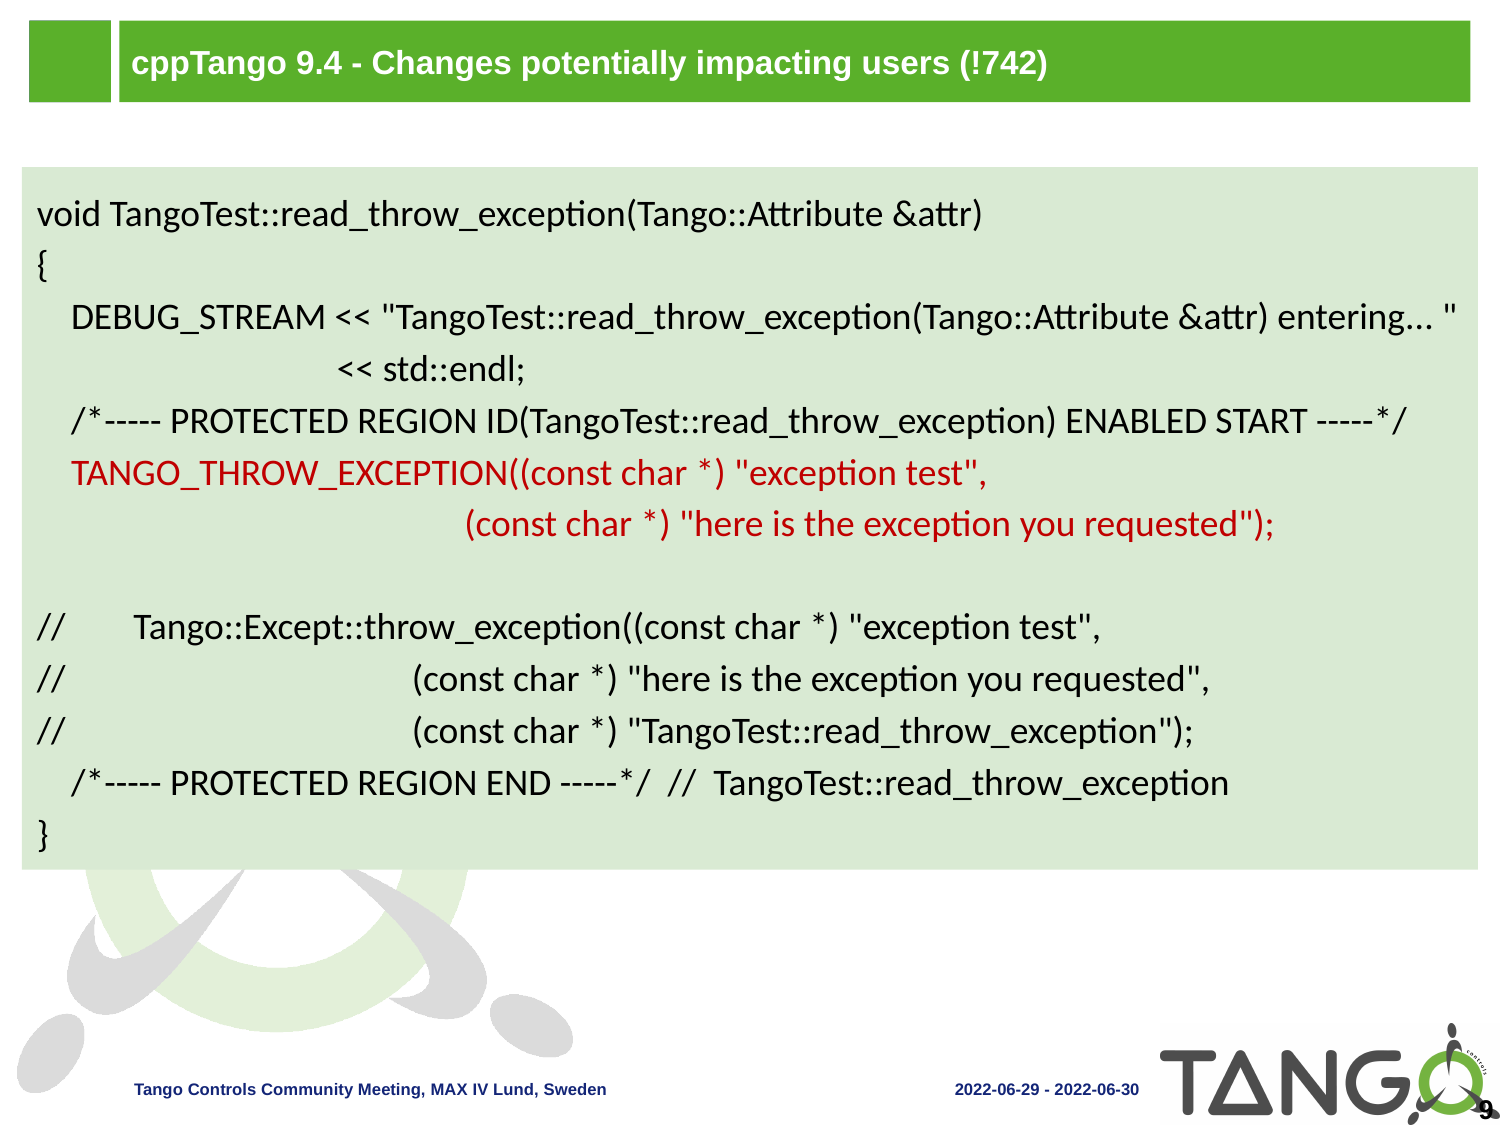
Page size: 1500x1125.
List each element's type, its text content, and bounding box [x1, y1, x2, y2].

title cppTango 9.4 - Changes potentially impacting users (!742) [119, 20, 1471, 103]
picture [1160, 1023, 1500, 1125]
picture [17, 480, 573, 1093]
text_box void TangoTest::read_throw_exception(Tango::Attribute &attr) { DEBUG_STREAM << "TangoTest::read_throw_exception(Tango::Attribute &attr) entering... " << std::endl; /*----- PROTECTED REGION ID(TangoTest::read_throw_exception) ENABLED START -----*/ TANGO_THROW_EXCEPTION((const char *) "exception test", (const char *) "here is the exception you requested"); // Tango::Except::throw_exception((const char *) "exception test", // (const char *) "here is the exception you requested", // (const char *) "TangoTest::read_throw_exception"); /*----- PROTECTED REGION END -----*/ // TangoTest::read_throw_exception } [21, 167, 1478, 870]
slide_number <number> [1403, 1038, 1494, 1125]
